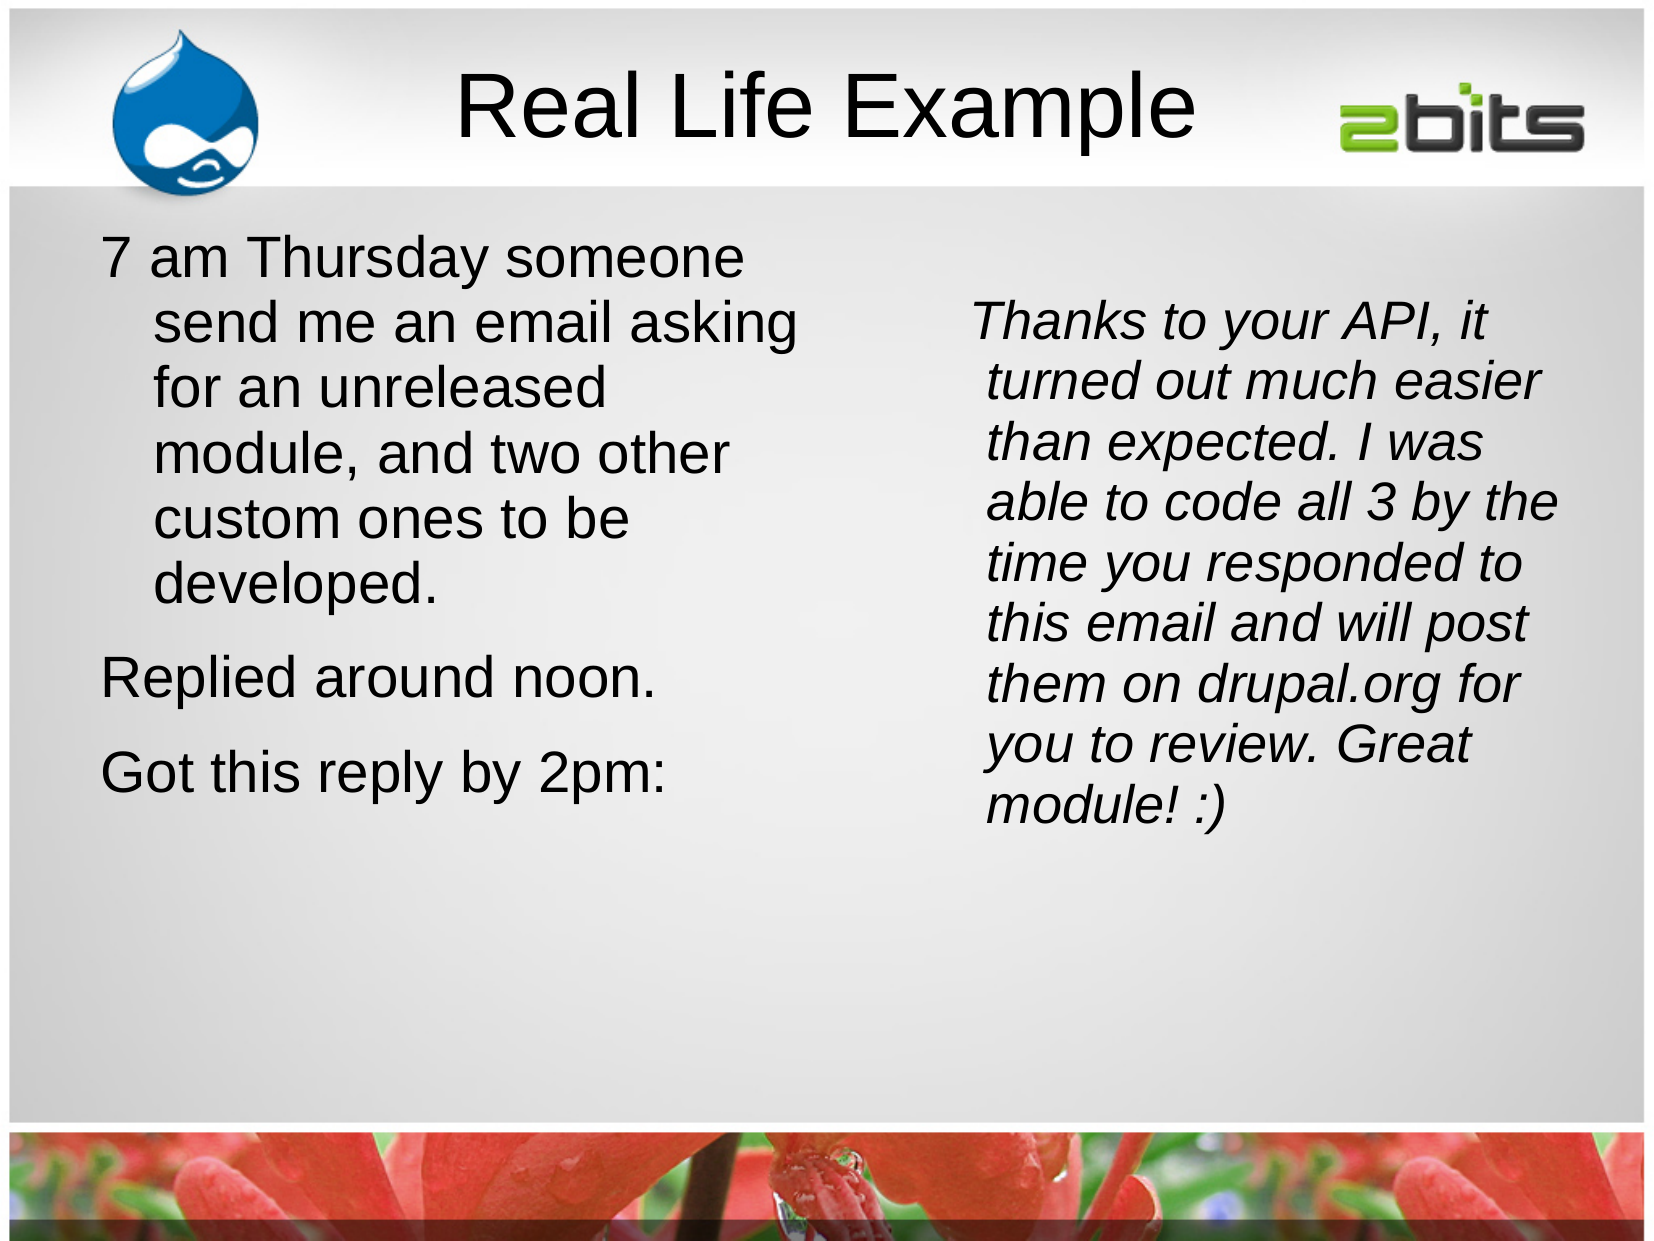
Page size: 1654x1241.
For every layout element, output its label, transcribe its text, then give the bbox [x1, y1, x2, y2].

list Thanks to your API, it turned out much easier than expected. I was able to code all 3 by the time you responded to this email and will post them on drupal.org for you to review. Great module! :) [845, 290, 1572, 1094]
picture [0, 0, 1654, 1241]
list 7 am Thursday someone send me an email asking for an unreleased module, and two other custom ones to be developed. Replied around noon. Got this reply by 2pm: [82, 225, 809, 1044]
title Real Life Example [82, 2, 1571, 210]
